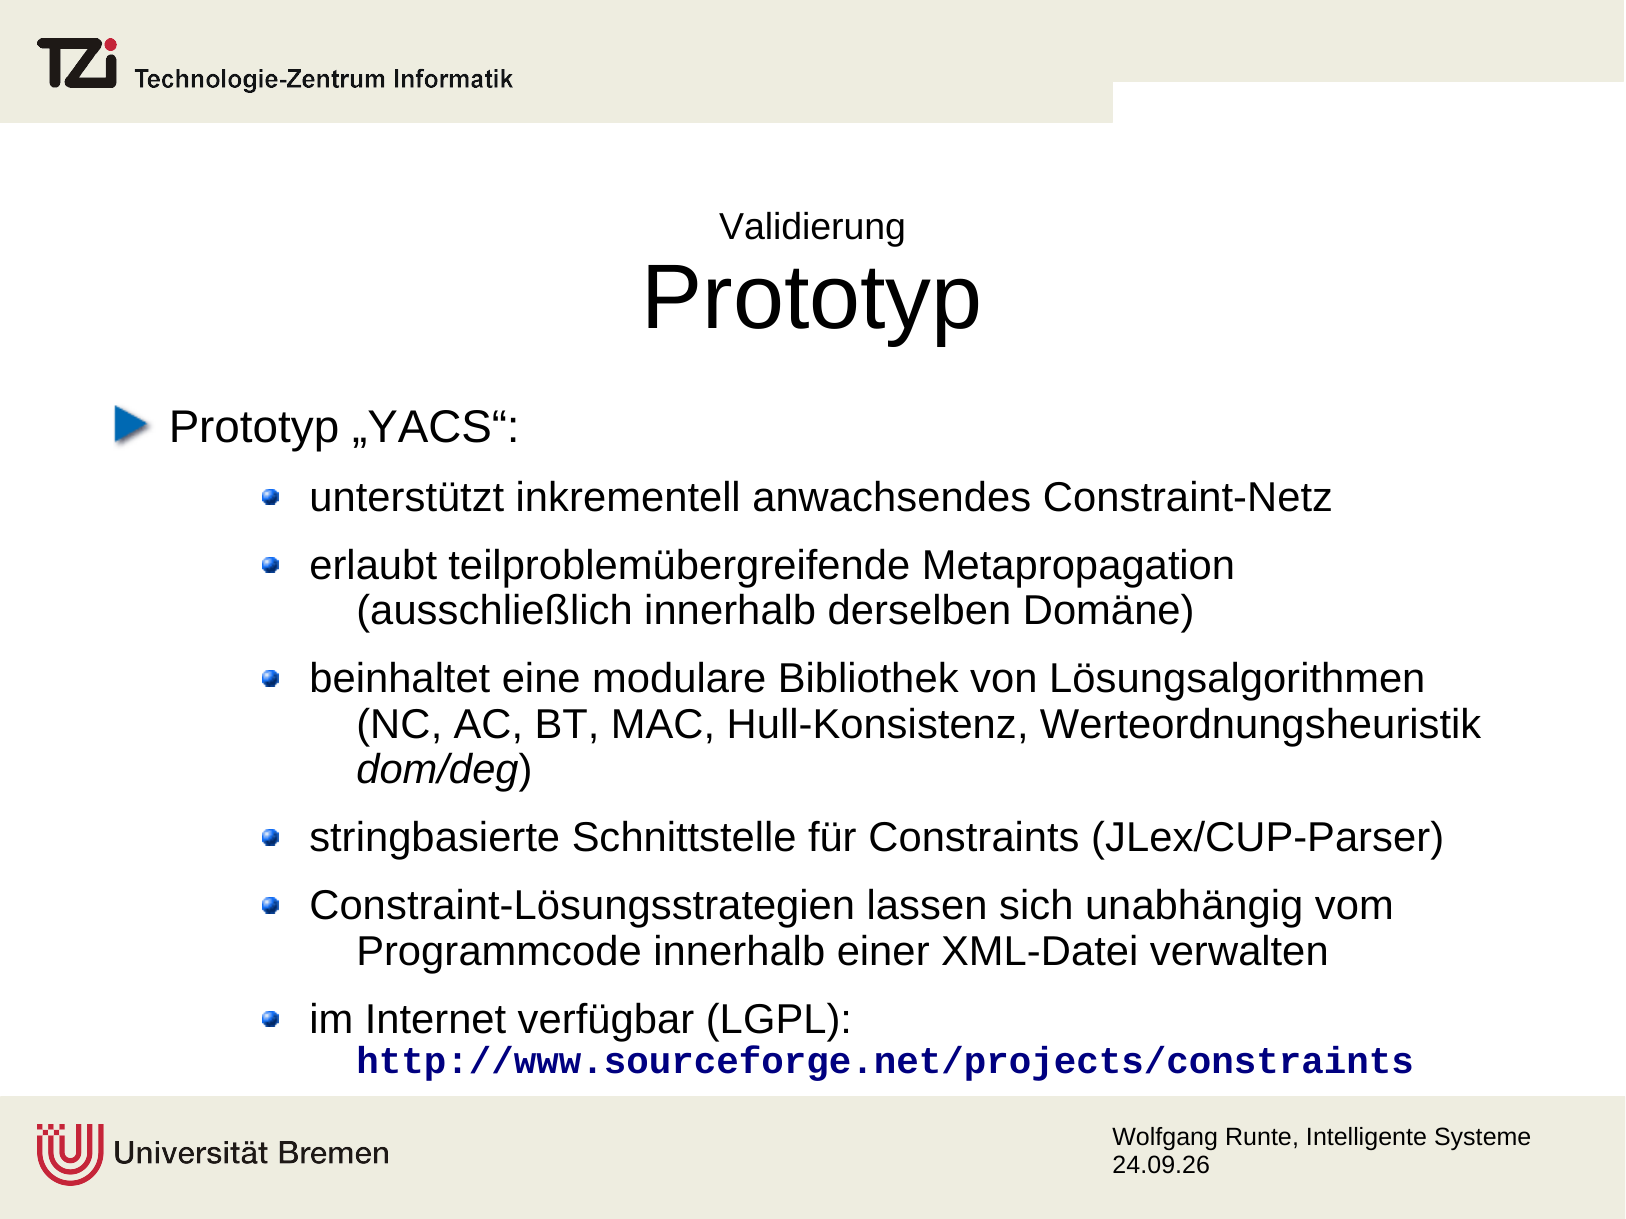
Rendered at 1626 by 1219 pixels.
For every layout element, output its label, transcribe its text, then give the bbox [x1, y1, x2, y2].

picture [37, 1124, 388, 1186]
title Validierung Prototyp [112, 162, 1513, 393]
list Prototyp „YACS“: unterstützt inkrementell anwachsendes Constraint-Netz erlaubt teilproblemübergreifende Metapropagation (ausschließlich innerhalb derselben Domäne) beinhaltet eine modulare Bibliothek von Lösungsalgorithmen (NC, AC, BT, MAC, Hull-Konsistenz, Werteordnungsheuristik dom/deg) stringbasierte Schnittstelle für Constraints (JLex/CUP-Parser) Constraint-Lösungsstrategien lassen sich unabhängig vom Programmcode innerhalb einer XML-Datei verwalten im Internet verfügbar (LGPL): http://www.sourceforge.net/projects/constraints [112, 402, 1513, 1096]
picture [37, 38, 513, 93]
